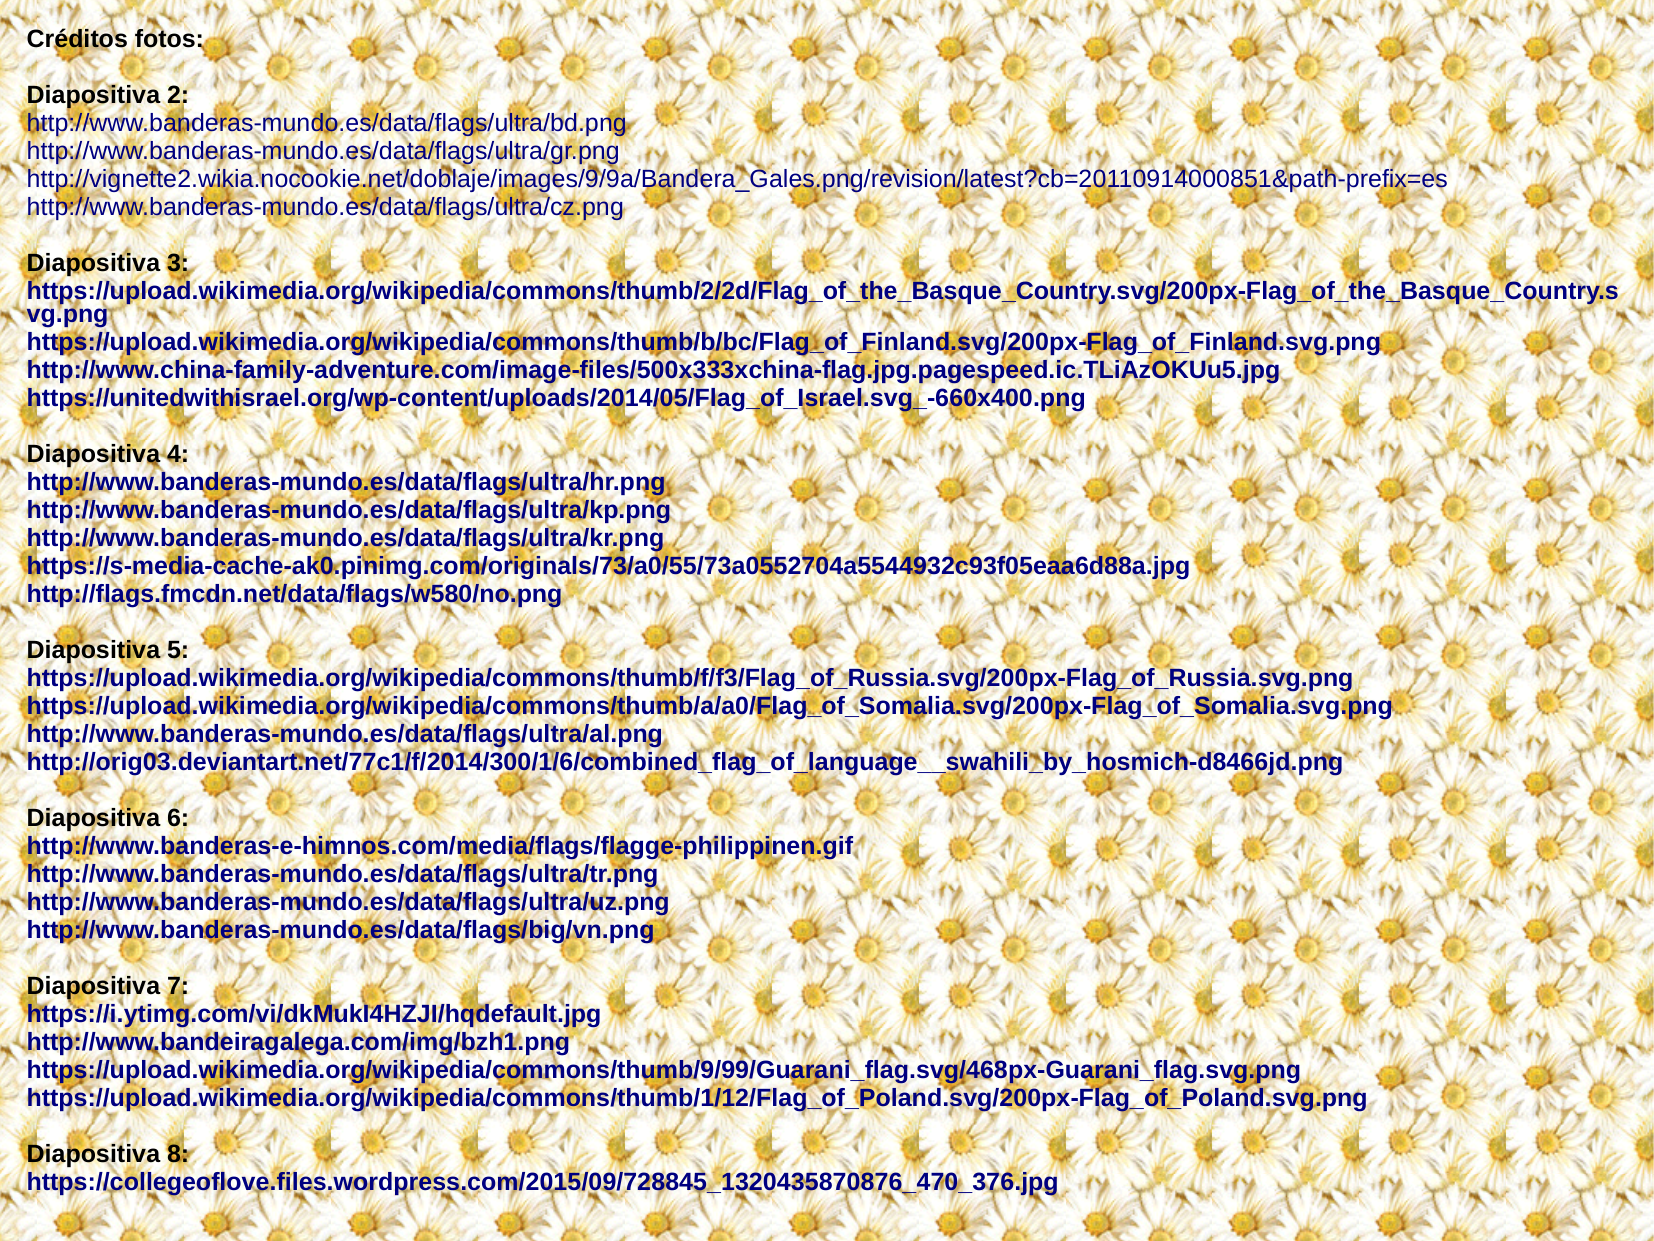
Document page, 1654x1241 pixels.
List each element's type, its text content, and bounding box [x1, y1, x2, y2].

text_box Créditos fotos: Diapositiva 2: http://www.banderas-mundo.es/data/flags/ultra/bd.png http://www.banderas-mundo.es/data/flags/ultra/gr.png http://vignette2.wikia.nocookie.net/doblaje/images/9/9a/Bandera_Gales.png/revision/latest?cb=20110914000851&path-prefix=es http://www.banderas-mundo.es/data/flags/ultra/cz.png Diapositiva 3: https://upload.wikimedia.org/wikipedia/commons/thumb/2/2d/Flag_of_the_Basque_Country.svg/200px-Flag_of_the_Basque_Country.svg.png https://upload.wikimedia.org/wikipedia/commons/thumb/b/bc/Flag_of_Finland.svg/200px-Flag_of_Finland.svg.png http://www.china-family-adventure.com/image-files/500x333xchina-flag.jpg.pagespeed.ic.TLiAzOKUu5.jpg https://unitedwithisrael.org/wp-content/uploads/2014/05/Flag_of_Israel.svg_-660x400.png Diapositiva 4: http://www.banderas-mundo.es/data/flags/ultra/hr.png http://www.banderas-mundo.es/data/flags/ultra/kp.png http://www.banderas-mundo.es/data/flags/ultra/kr.png https://s-media-cache-ak0.pinimg.com/originals/73/a0/55/73a0552704a5544932c93f05eaa6d88a.jpg http://flags.fmcdn.net/data/flags/w580/no.png Diapositiva 5: https://upload.wikimedia.org/wikipedia/commons/thumb/f/f3/Flag_of_Russia.svg/200px-Flag_of_Russia.svg.png https://upload.wikimedia.org/wikipedia/commons/thumb/a/a0/Flag_of_Somalia.svg/200px-Flag_of_Somalia.svg.png http://www.banderas-mundo.es/data/flags/ultra/al.png http://orig03.deviantart.net/77c1/f/2014/300/1/6/combined_flag_of_language__swahili_by_hosmich-d8466jd.png Diapositiva 6: http://www.banderas-e-himnos.com/media/flags/flagge-philippinen.gif http://www.banderas-mundo.es/data/flags/ultra/tr.png http://www.banderas-mundo.es/data/flags/ultra/uz.png http://www.banderas-mundo.es/data/flags/big/vn.png Diapositiva 7: https://i.ytimg.com/vi/dkMukI4HZJI/hqdefault.jpg http://www.bandeiragalega.com/img/bzh1.png https://upload.wikimedia.org/wikipedia/commons/thumb/9/99/Guarani_flag.svg/468px-Guarani_flag.svg.png https://upload.wikimedia.org/wikipedia/commons/thumb/1/12/Flag_of_Poland.svg/200px-Flag_of_Poland.svg.png Diapositiva 8: https://collegeoflove.files.wordpress.com/2015/09/728845_1320435870876_470_376.jpg [11, 17, 1642, 1209]
picture [0, 0, 1654, 1241]
